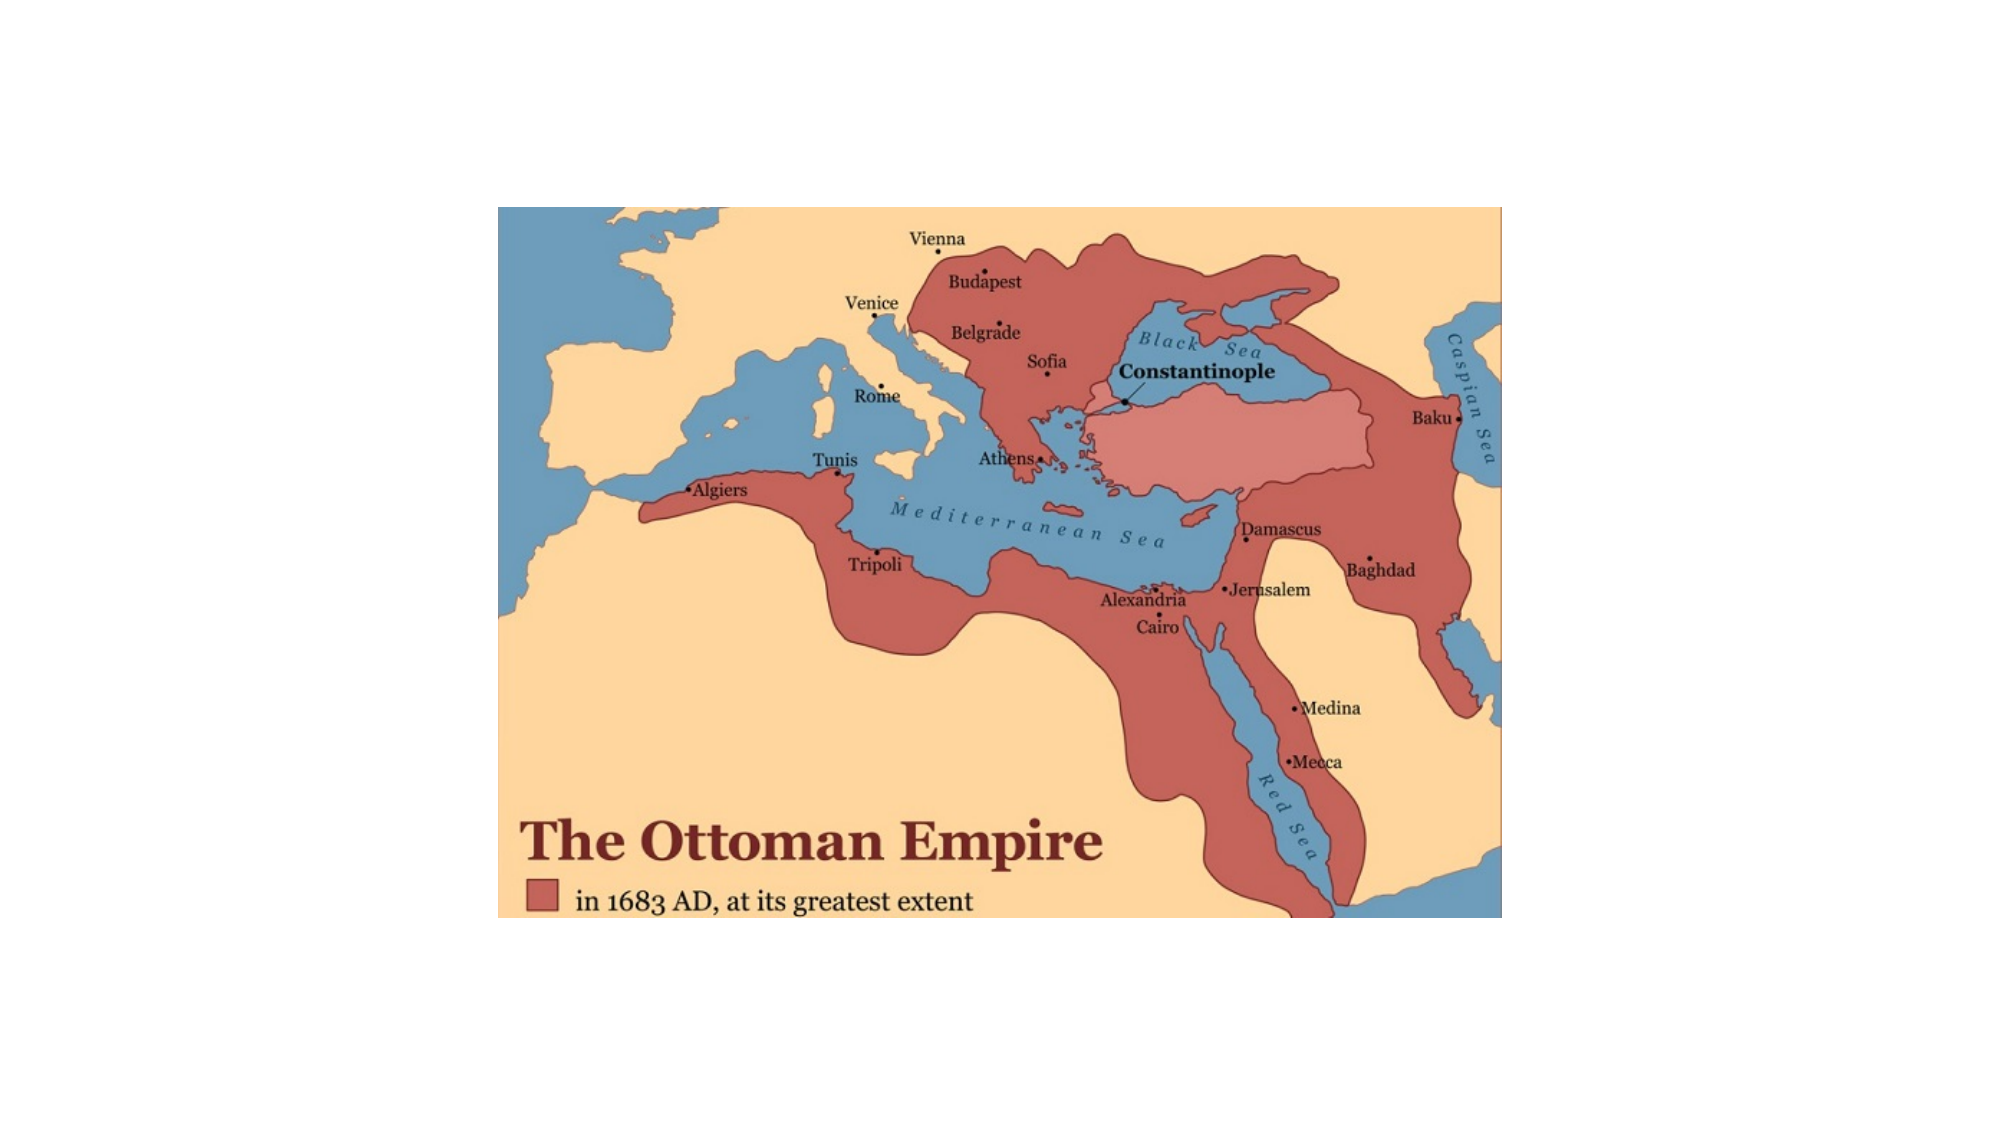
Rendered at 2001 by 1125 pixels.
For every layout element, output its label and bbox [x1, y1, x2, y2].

picture [498, 207, 1502, 918]
